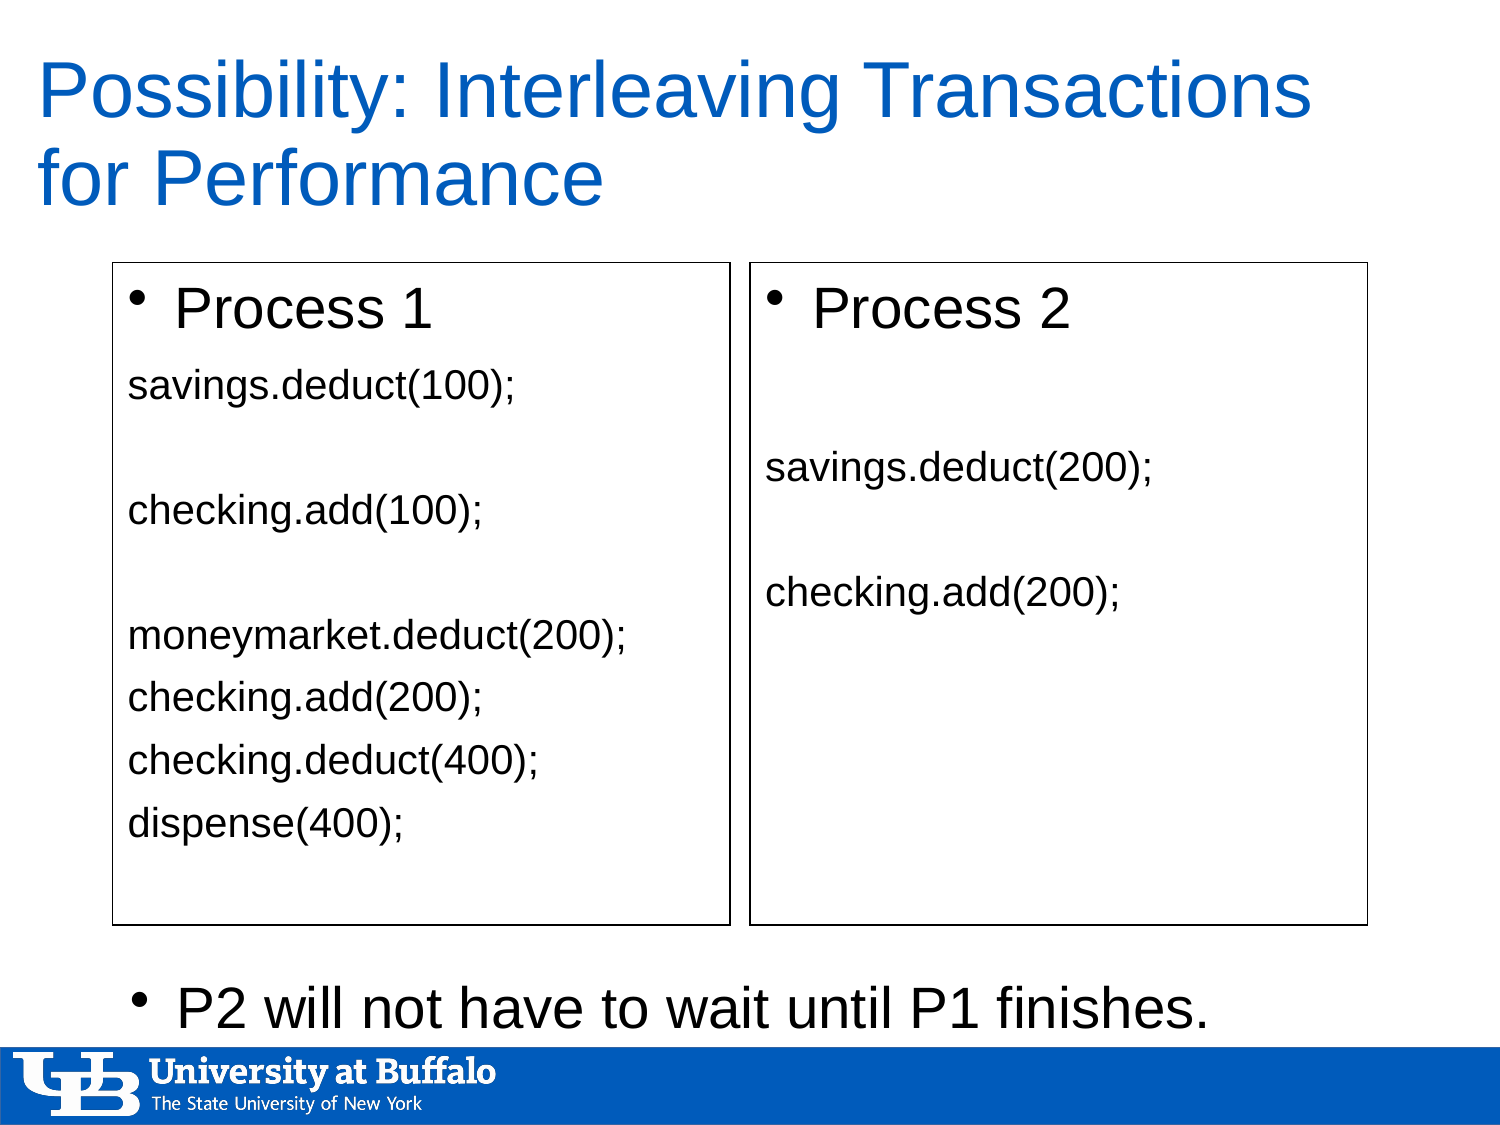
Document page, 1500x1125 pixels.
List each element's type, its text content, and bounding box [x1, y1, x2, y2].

picture [13, 1052, 496, 1116]
list Process 1 savings.deduct(100); checking.add(100); moneymarket.deduct(200); checking.add(200); checking.deduct(400); dispense(400); [112, 262, 731, 925]
title Possibility: Interleaving Transactions for Performance [37, 40, 1388, 228]
list Process 2 savings.deduct(200); checking.add(200); [750, 262, 1368, 925]
text_box P2 will not have to wait until P1 finishes. [114, 970, 1375, 1050]
